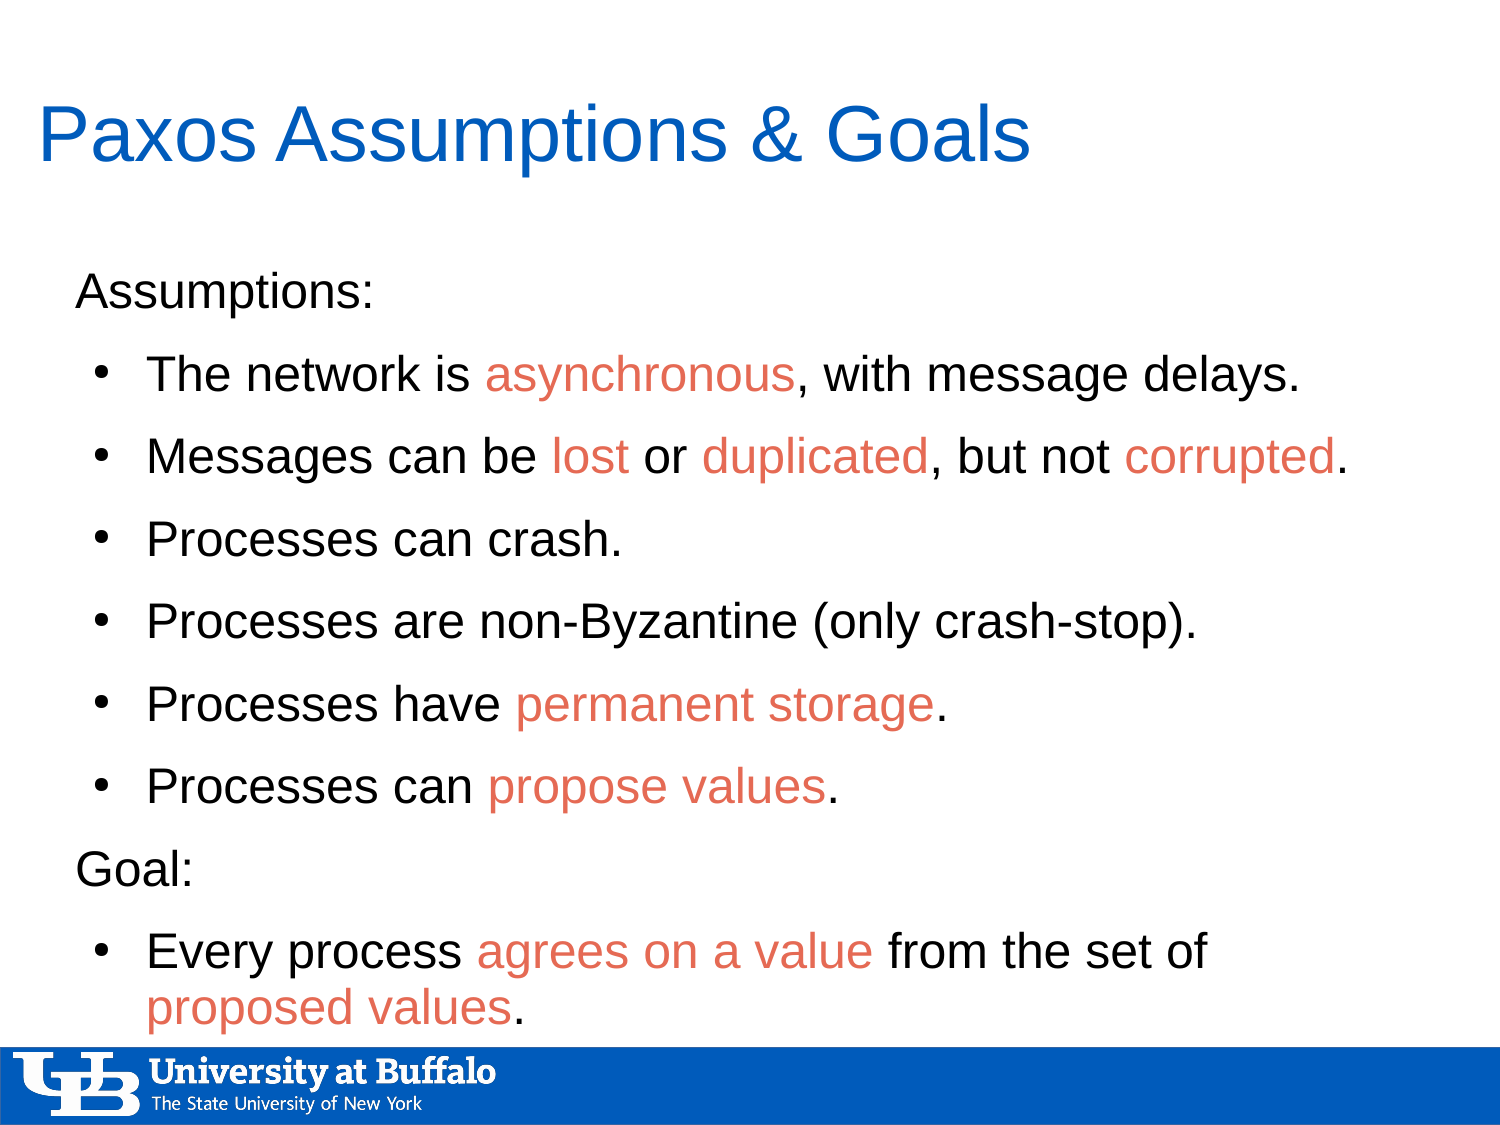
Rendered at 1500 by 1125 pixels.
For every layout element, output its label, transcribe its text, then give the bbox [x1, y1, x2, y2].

list Assumptions: The network is asynchronous, with message delays. Messages can be lost or duplicated, but not corrupted. Processes can crash. Processes are non-Byzantine (only crash-stop). Processes have permanent storage. Processes can propose values. Goal: Every process agrees on a value from the set of proposed values. [75, 263, 1425, 916]
title Paxos Assumptions & Goals [37, 40, 1388, 228]
picture [13, 1052, 496, 1116]
